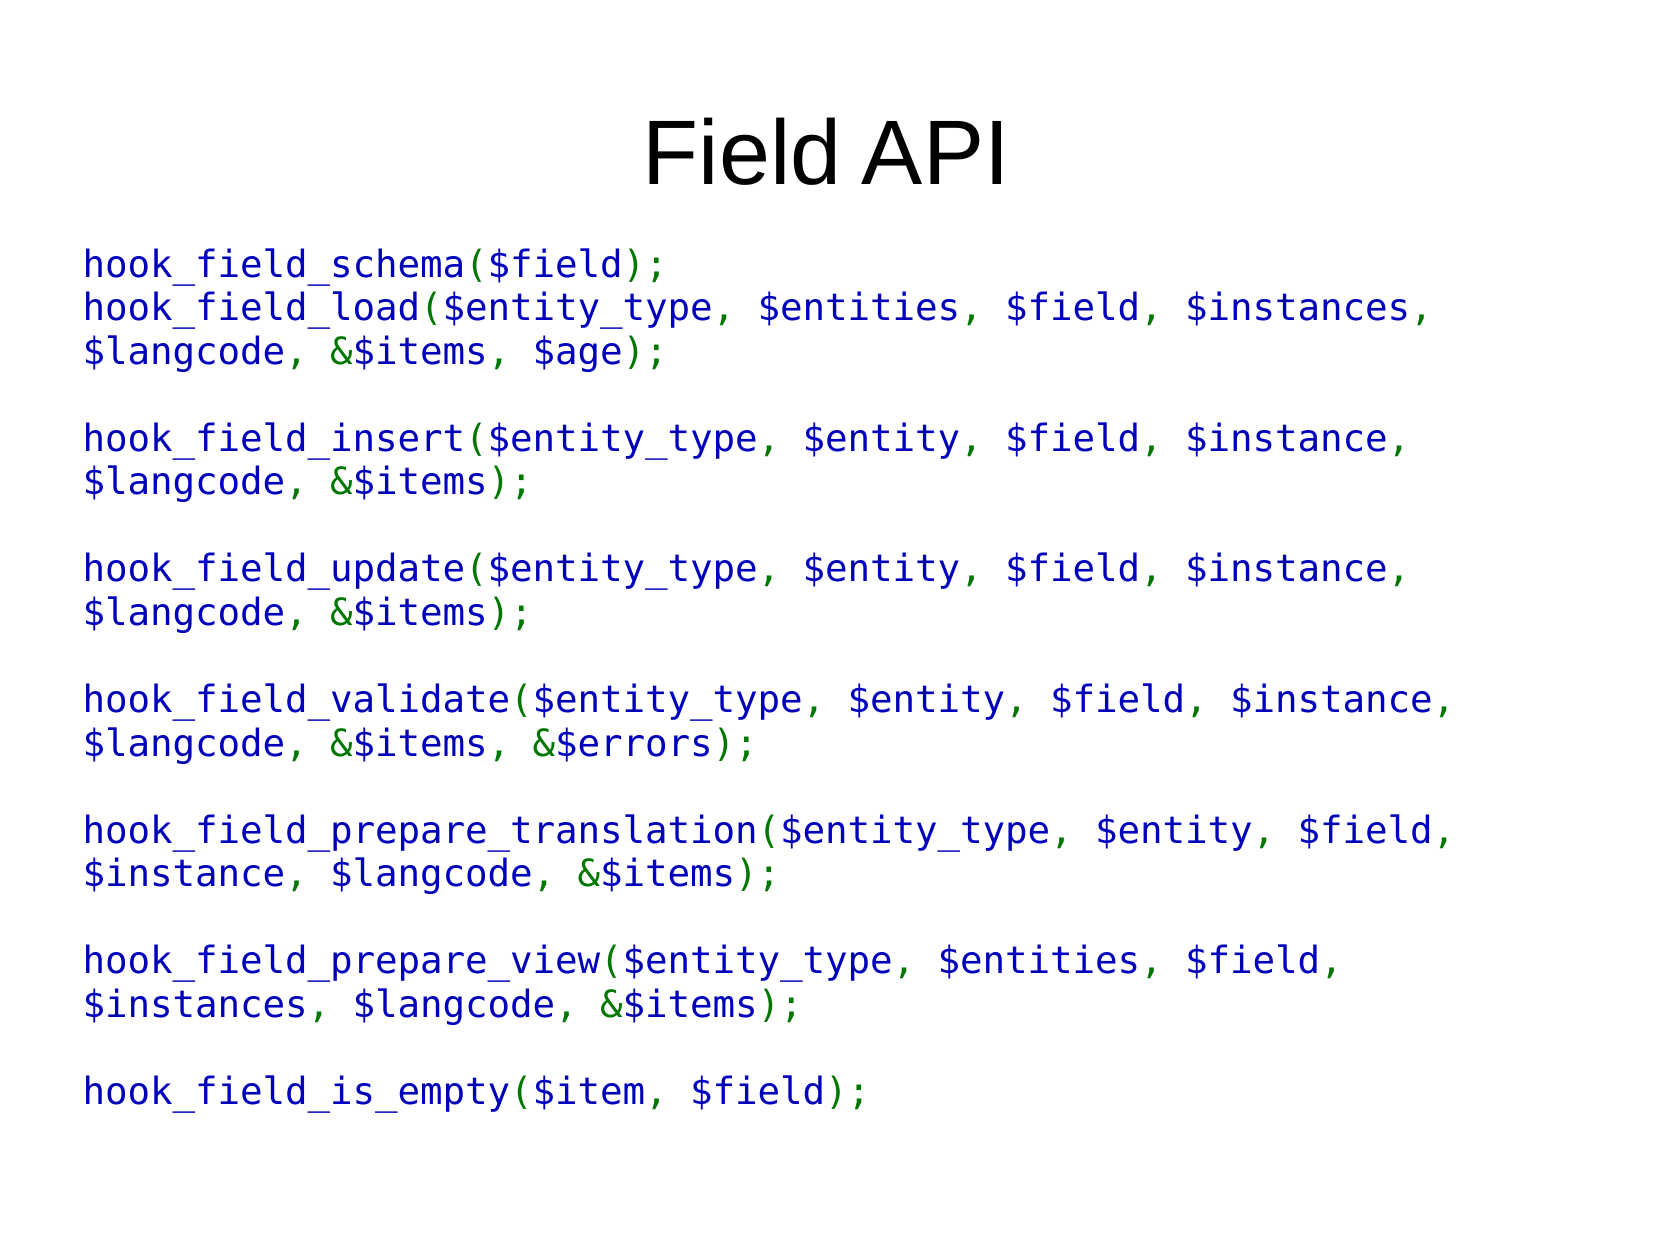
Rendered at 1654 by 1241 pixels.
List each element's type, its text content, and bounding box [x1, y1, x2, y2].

title Field API [82, 56, 1571, 242]
subtitle hook_field_schema($field); hook_field_load($entity_type, $entities, $field, $instances, $langcode, &$items, $age); hook_field_insert($entity_type, $entity, $field, $instance, $langcode, &$items); hook_field_update($entity_type, $entity, $field, $instance, $langcode, &$items); hook_field_validate($entity_type, $entity, $field, $instance, $langcode, &$items, &$errors); hook_field_prepare_translation($entity_type, $entity, $field, $instance, $langcode, &$items); hook_field_prepare_view($entity_type, $entities, $field, $instances, $langcode, &$items); hook_field_is_empty($item, $field); [82, 242, 1571, 1157]
